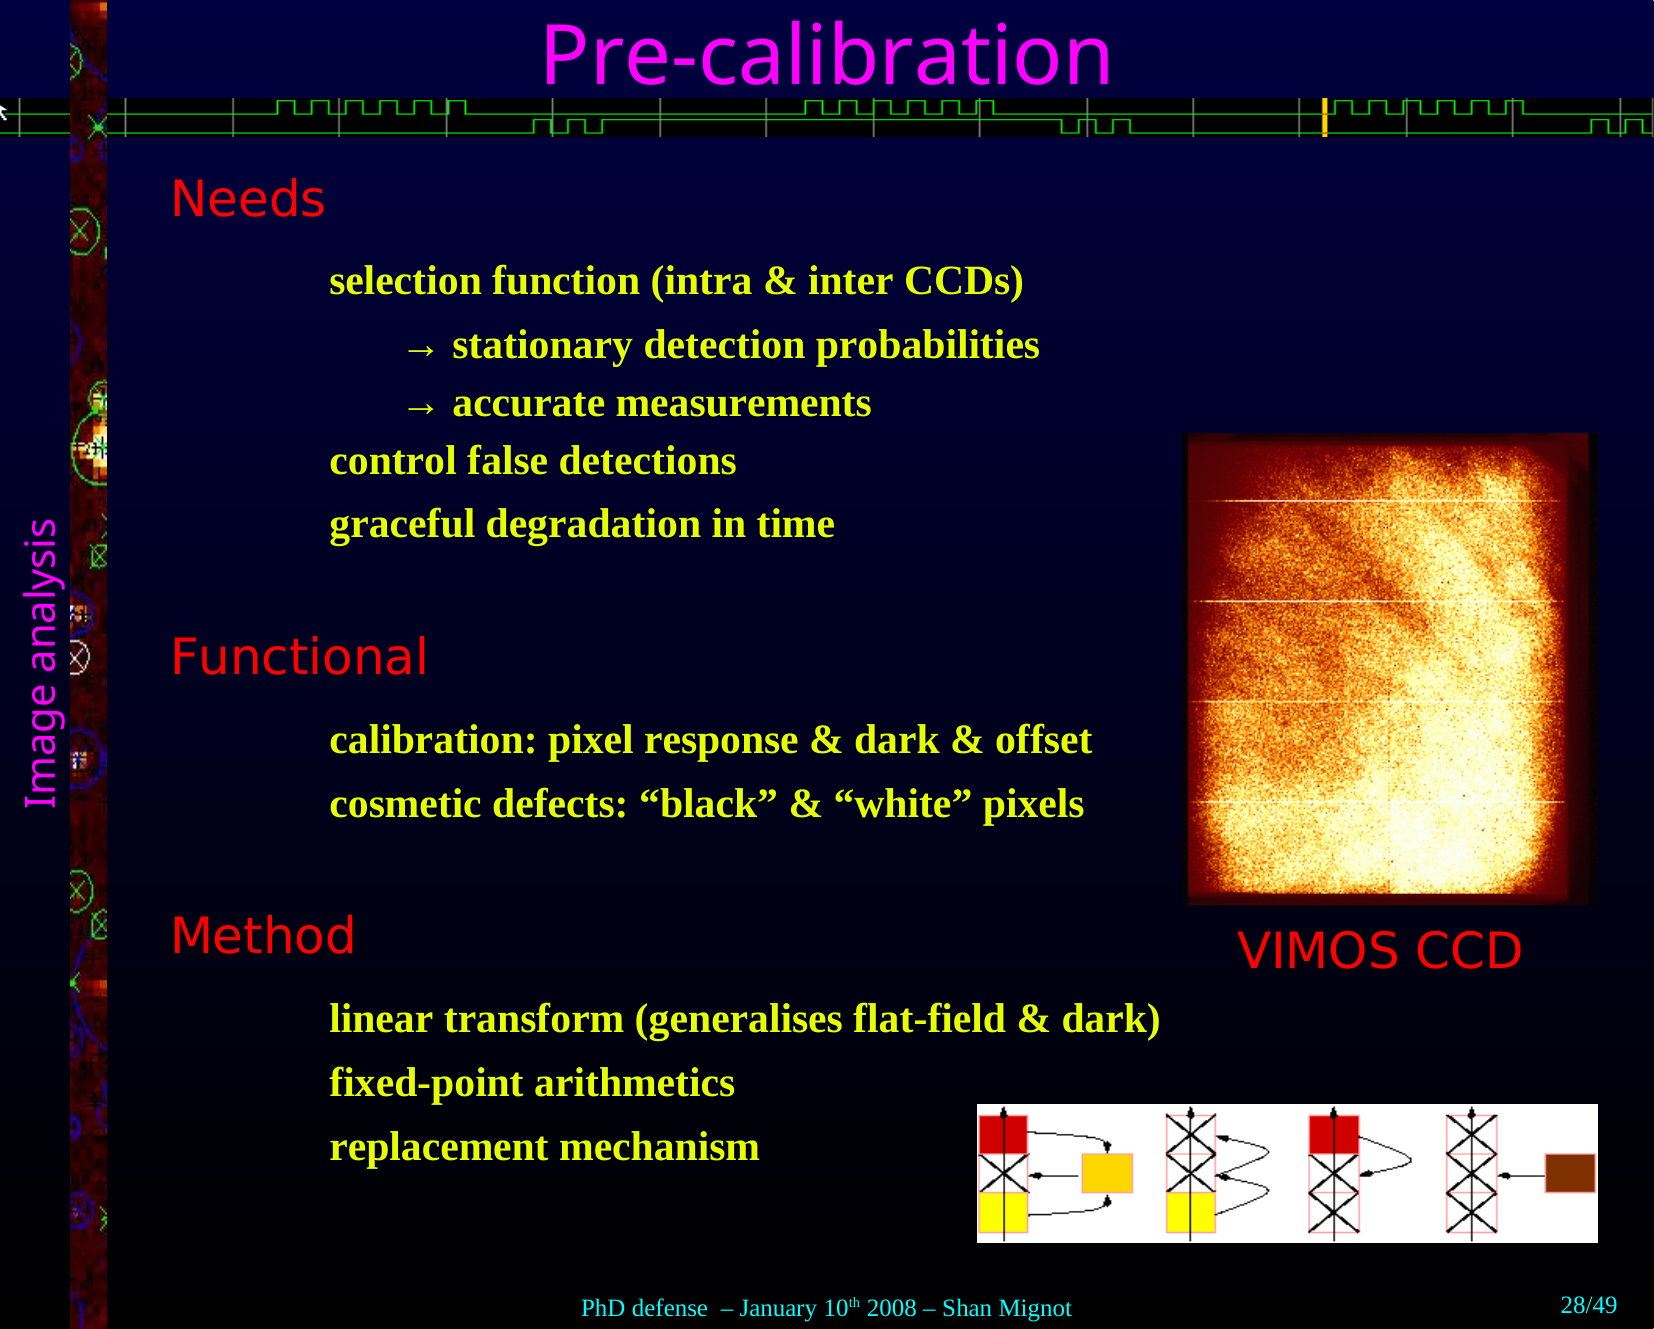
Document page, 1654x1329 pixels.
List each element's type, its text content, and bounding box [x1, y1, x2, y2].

text_box <number>/49 [1521, 1273, 1654, 1329]
picture [977, 1104, 1598, 1243]
text_box PhD defense – January 10th 2008 – Shan Mignot [75, 1251, 1579, 1329]
picture [1534, 98, 1654, 137]
list Needs selection function (intra & inter CCDs) → stationary detection probabilities → accurate measurements control false detections graceful degradation in time Functional calibration: pixel response & dark & offset cosmetic defects: “black” & “white” pixels Method linear transform (generalises flat-field & dark) fixed-point arithmetics replacement mechanism [152, 169, 1609, 1273]
text_box VIMOS CCD [1207, 919, 1555, 983]
picture [1182, 433, 1598, 905]
title Pre-calibration [137, 0, 1534, 163]
title Image analysis [0, 0, 137, 1329]
